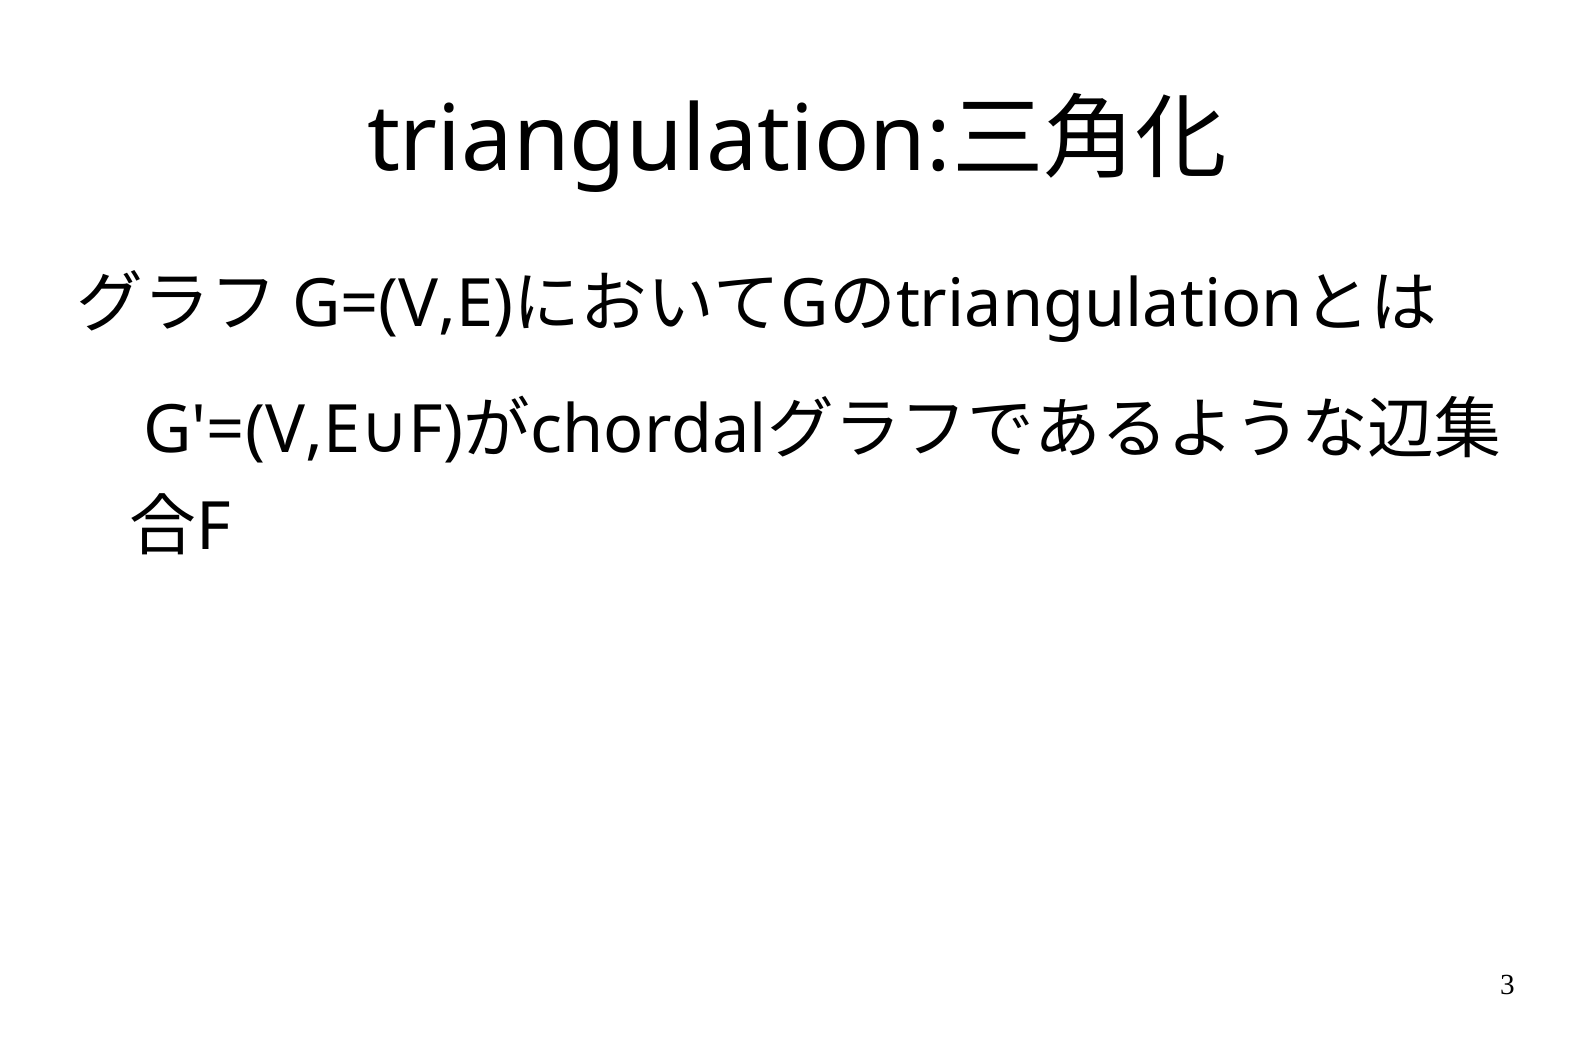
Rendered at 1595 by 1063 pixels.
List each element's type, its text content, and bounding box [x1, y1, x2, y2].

list グラフ G=(V,E)においてGのtriangulationとは G'=(V,E∪F)がchordalグラフであるような辺集合F [59, 248, 1536, 936]
title triangulation:三角化 [79, 42, 1515, 220]
